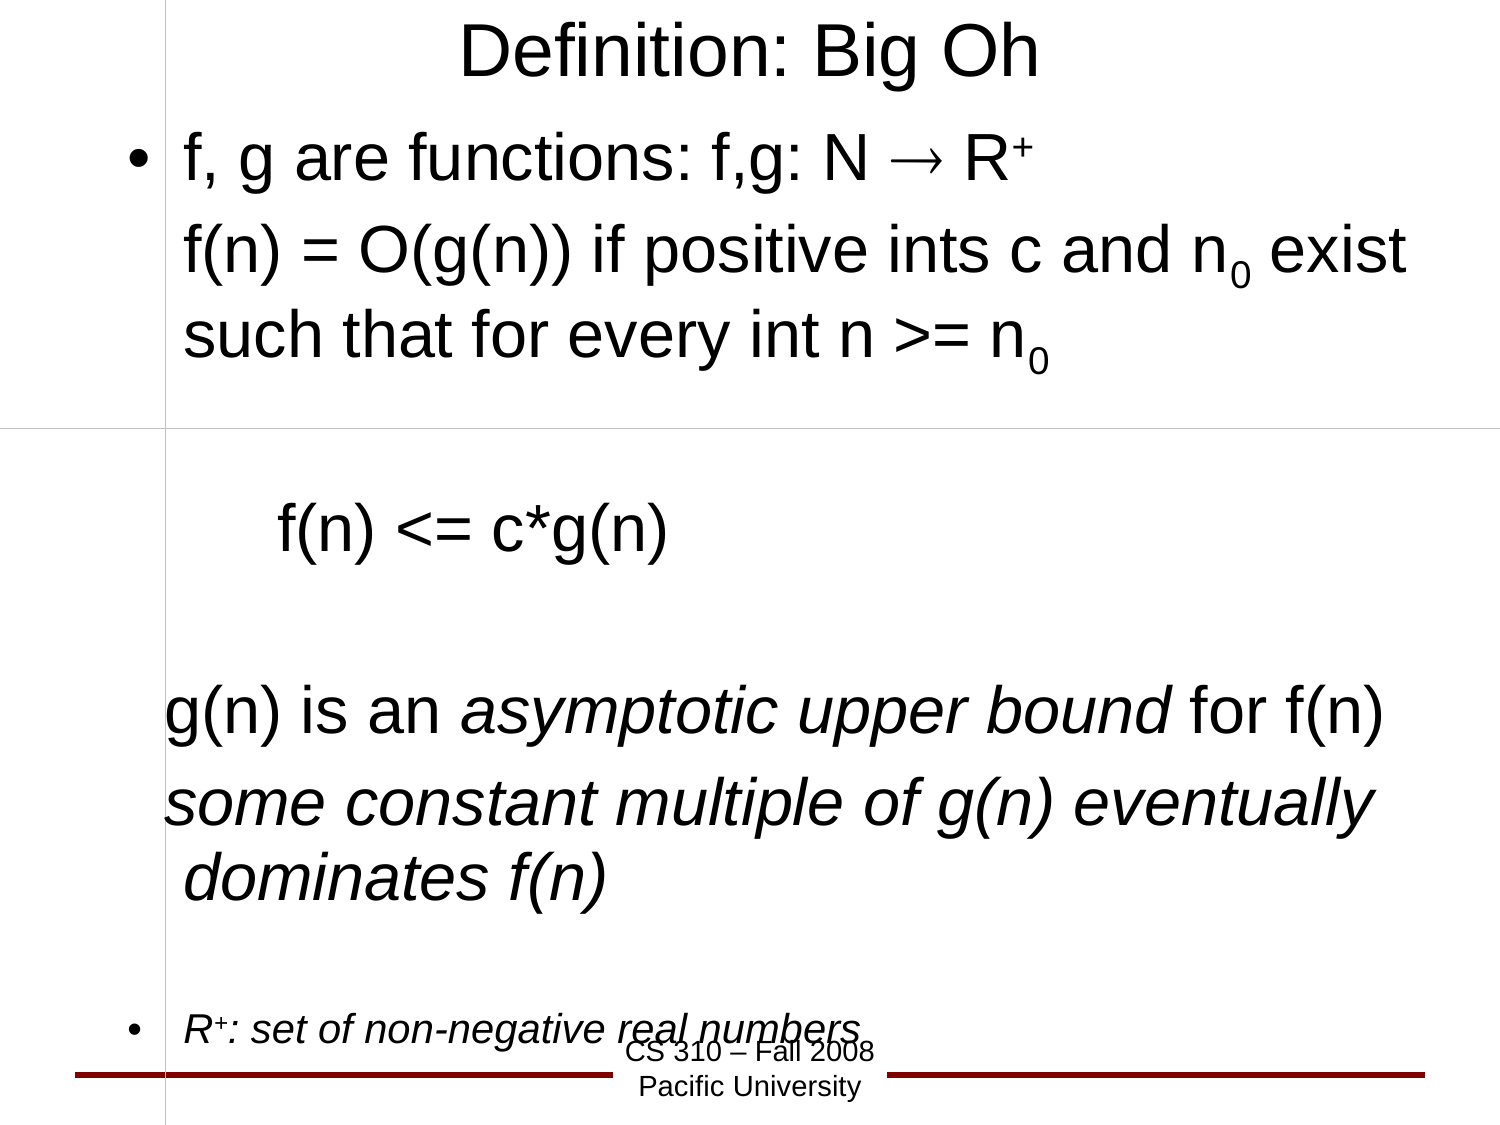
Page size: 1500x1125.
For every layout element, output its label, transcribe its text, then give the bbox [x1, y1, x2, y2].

list f, g are functions: f,g: N  R+ f(n) = O(g(n)) if positive ints c and n0 exist such that for every int n >= n0 f(n) <= c*g(n) g(n) is an asymptotic upper bound for f(n) some constant multiple of g(n) eventually dominates f(n) R+: set of non-negative real numbers [112, 112, 1438, 1060]
title Definition: Big Oh [112, 0, 1388, 100]
